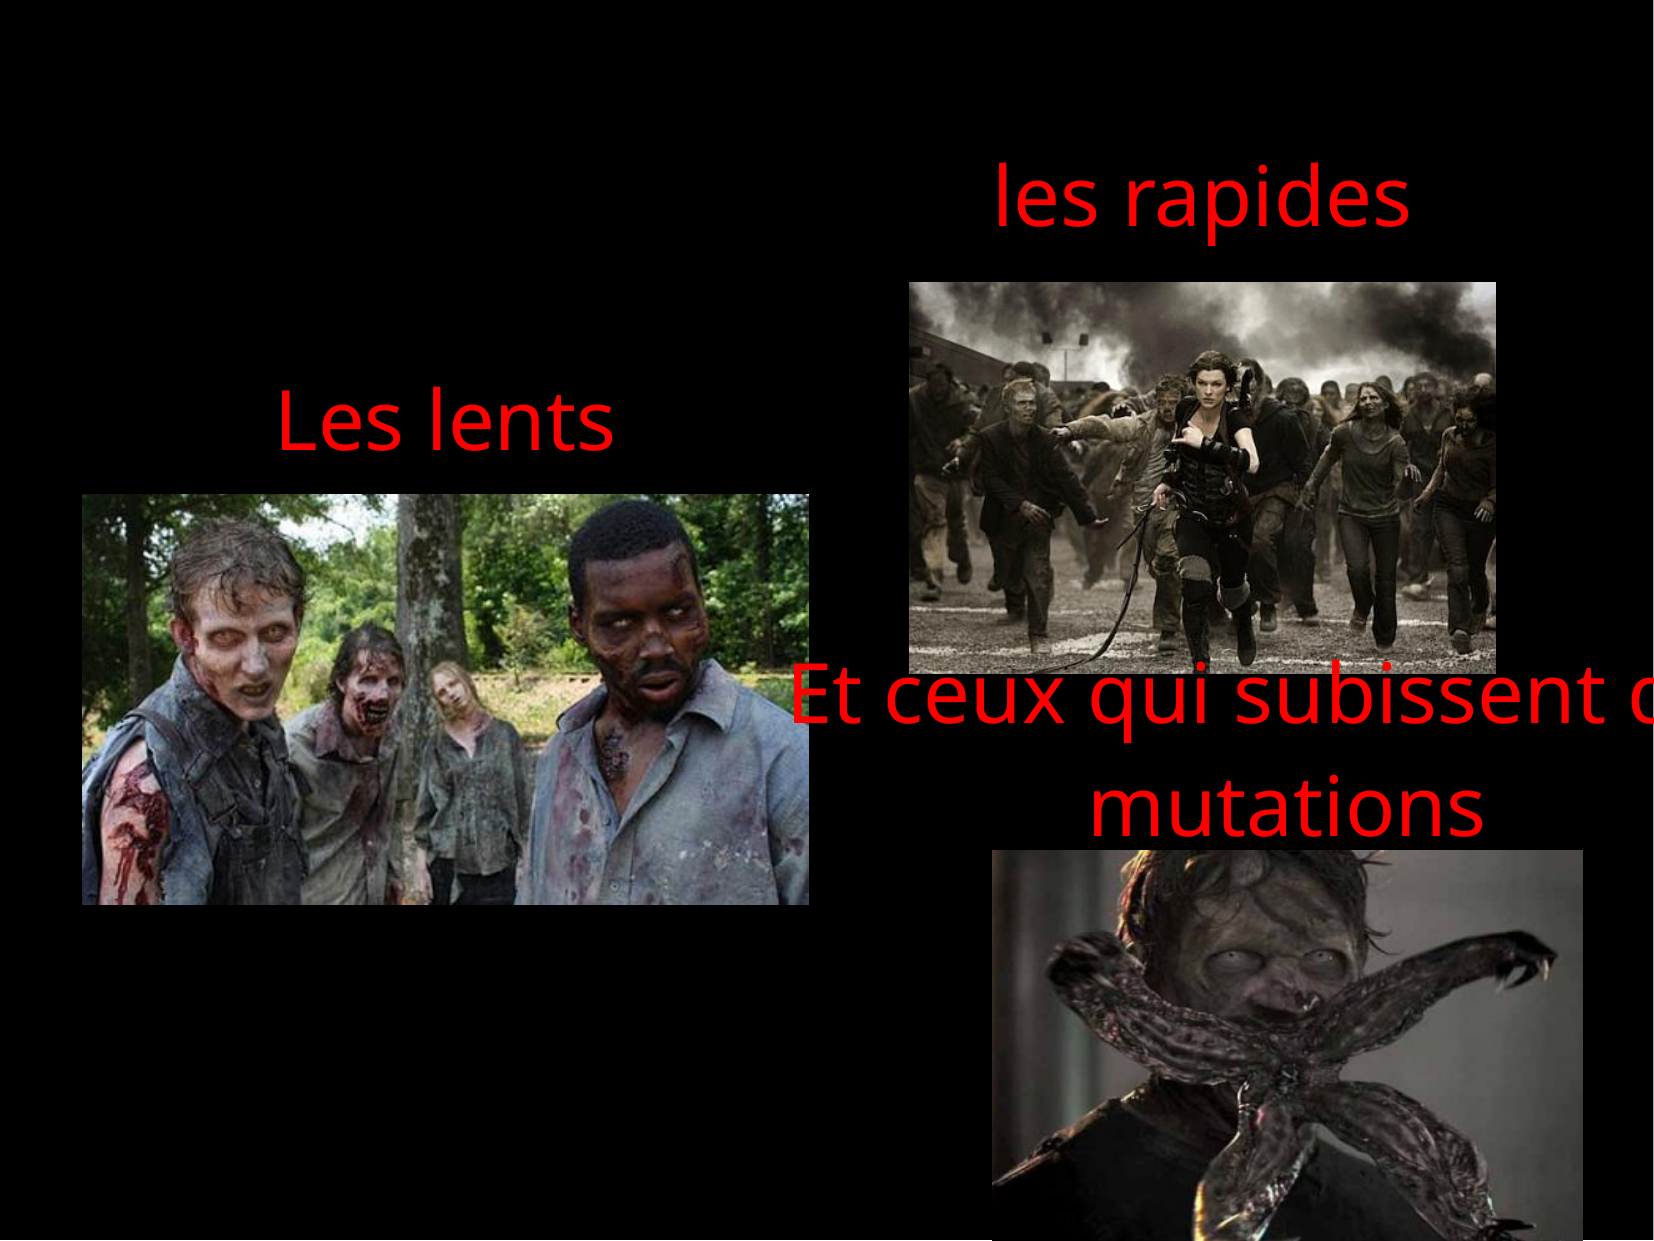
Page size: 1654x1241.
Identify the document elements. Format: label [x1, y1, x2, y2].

picture [802, 670, 809, 689]
picture [82, 494, 809, 905]
picture [802, 695, 809, 716]
picture [909, 282, 1496, 674]
picture [992, 850, 1583, 1241]
